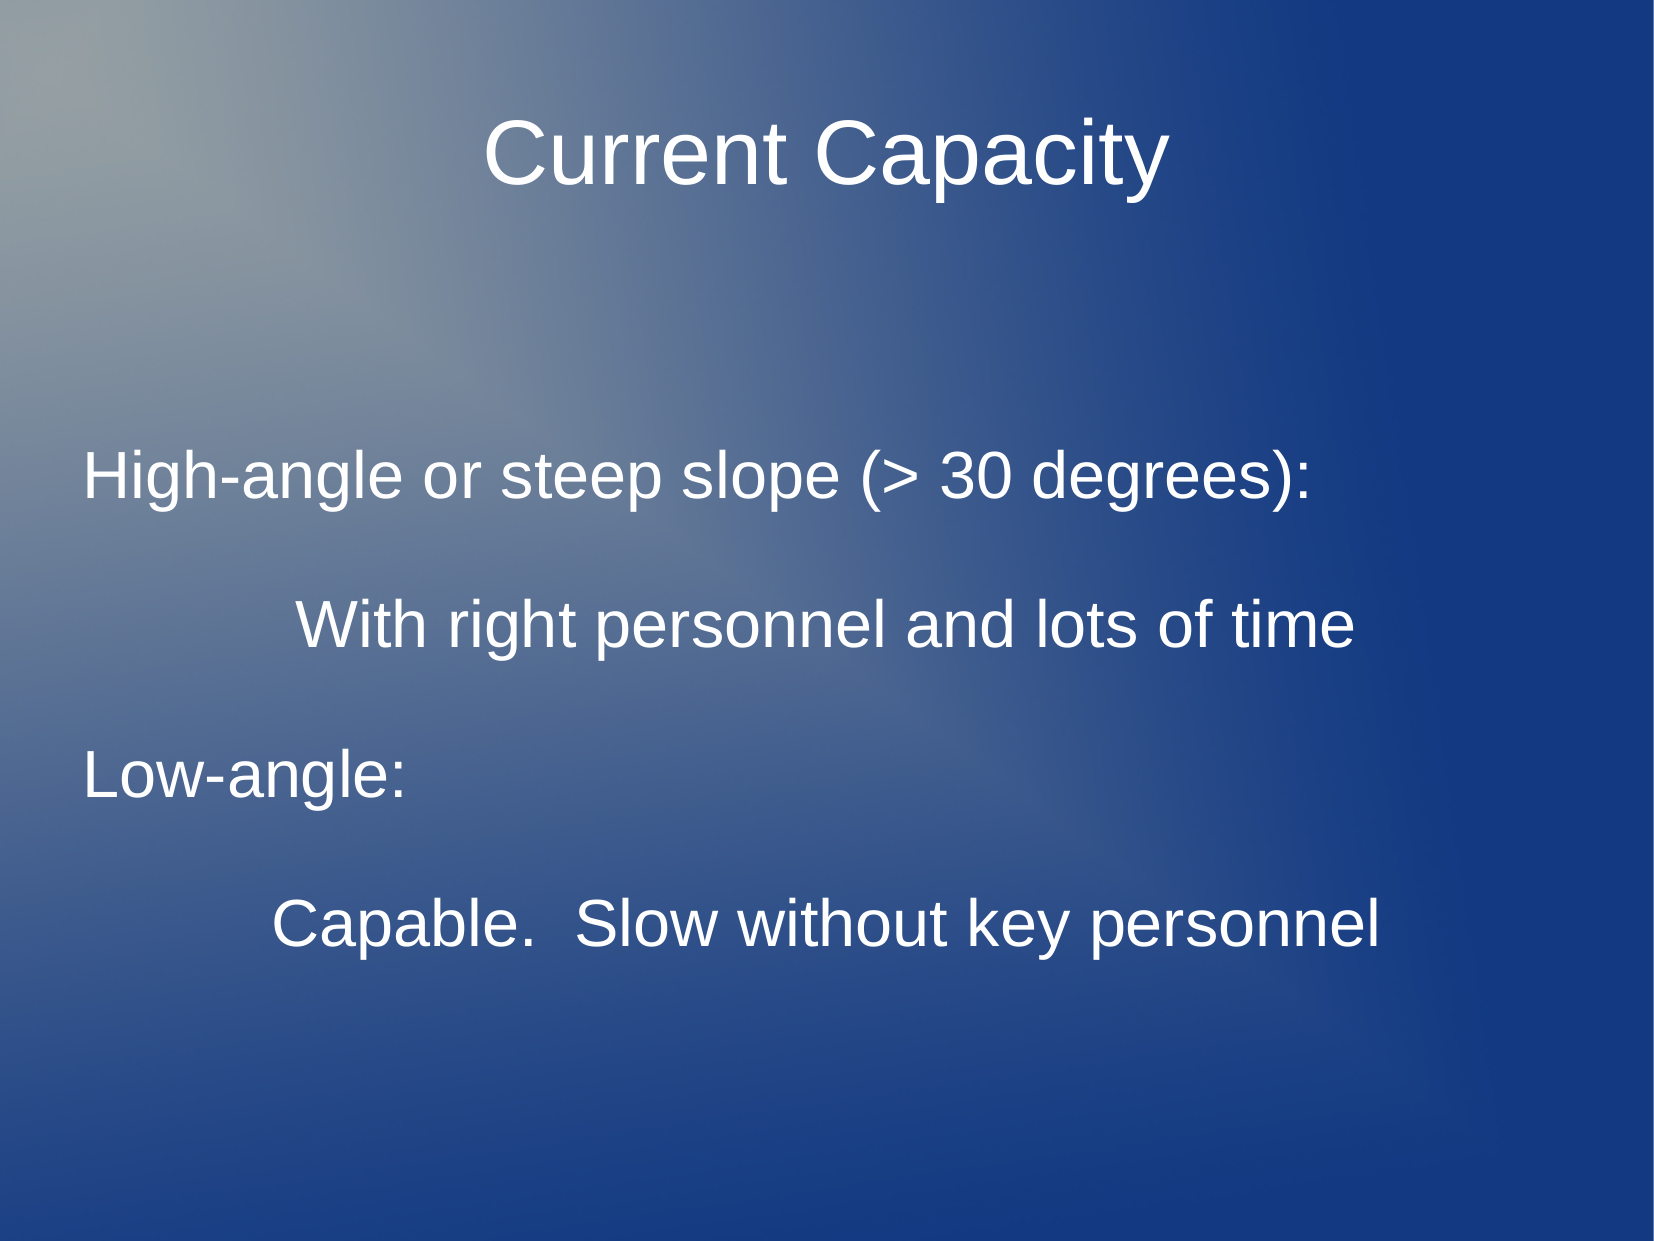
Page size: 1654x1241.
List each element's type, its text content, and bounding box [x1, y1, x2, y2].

picture [0, 0, 1654, 1241]
subtitle High-angle or steep slope (> 30 degrees): With right personnel and lots of time Low-angle: Capable. Slow without key personnel [82, 297, 1571, 1102]
title Current Capacity [82, 56, 1571, 250]
